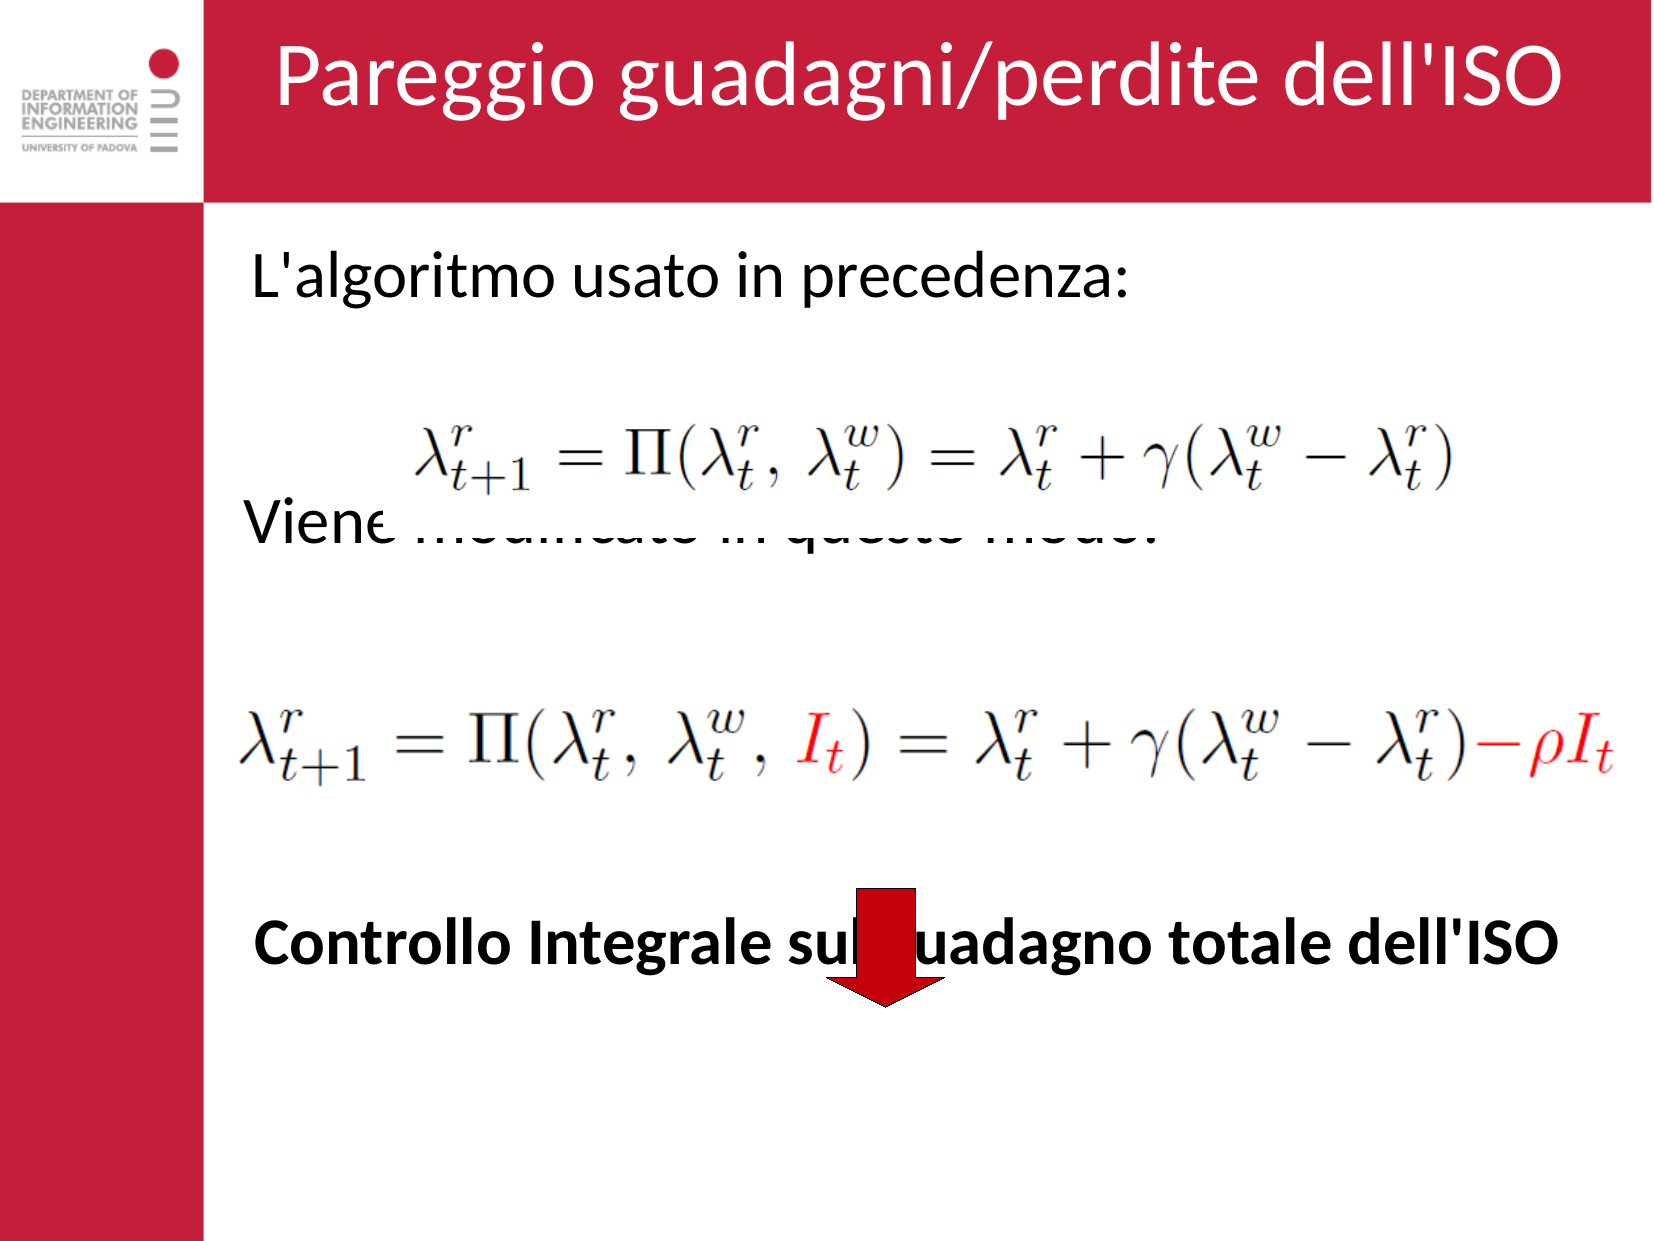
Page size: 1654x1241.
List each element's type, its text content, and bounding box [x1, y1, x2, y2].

picture [383, 383, 1491, 538]
text_box Pareggio guadagni/perdite dell'ISO [259, 29, 1654, 157]
text_box [826, 888, 945, 1008]
picture [0, 0, 1654, 1241]
text_box L'algoritmo usato in precedenza: Viene modificato in questo modo: con ρ > 0 costante Controllo Integrale sul guadagno totale dell'ISO [206, 206, 1625, 1241]
